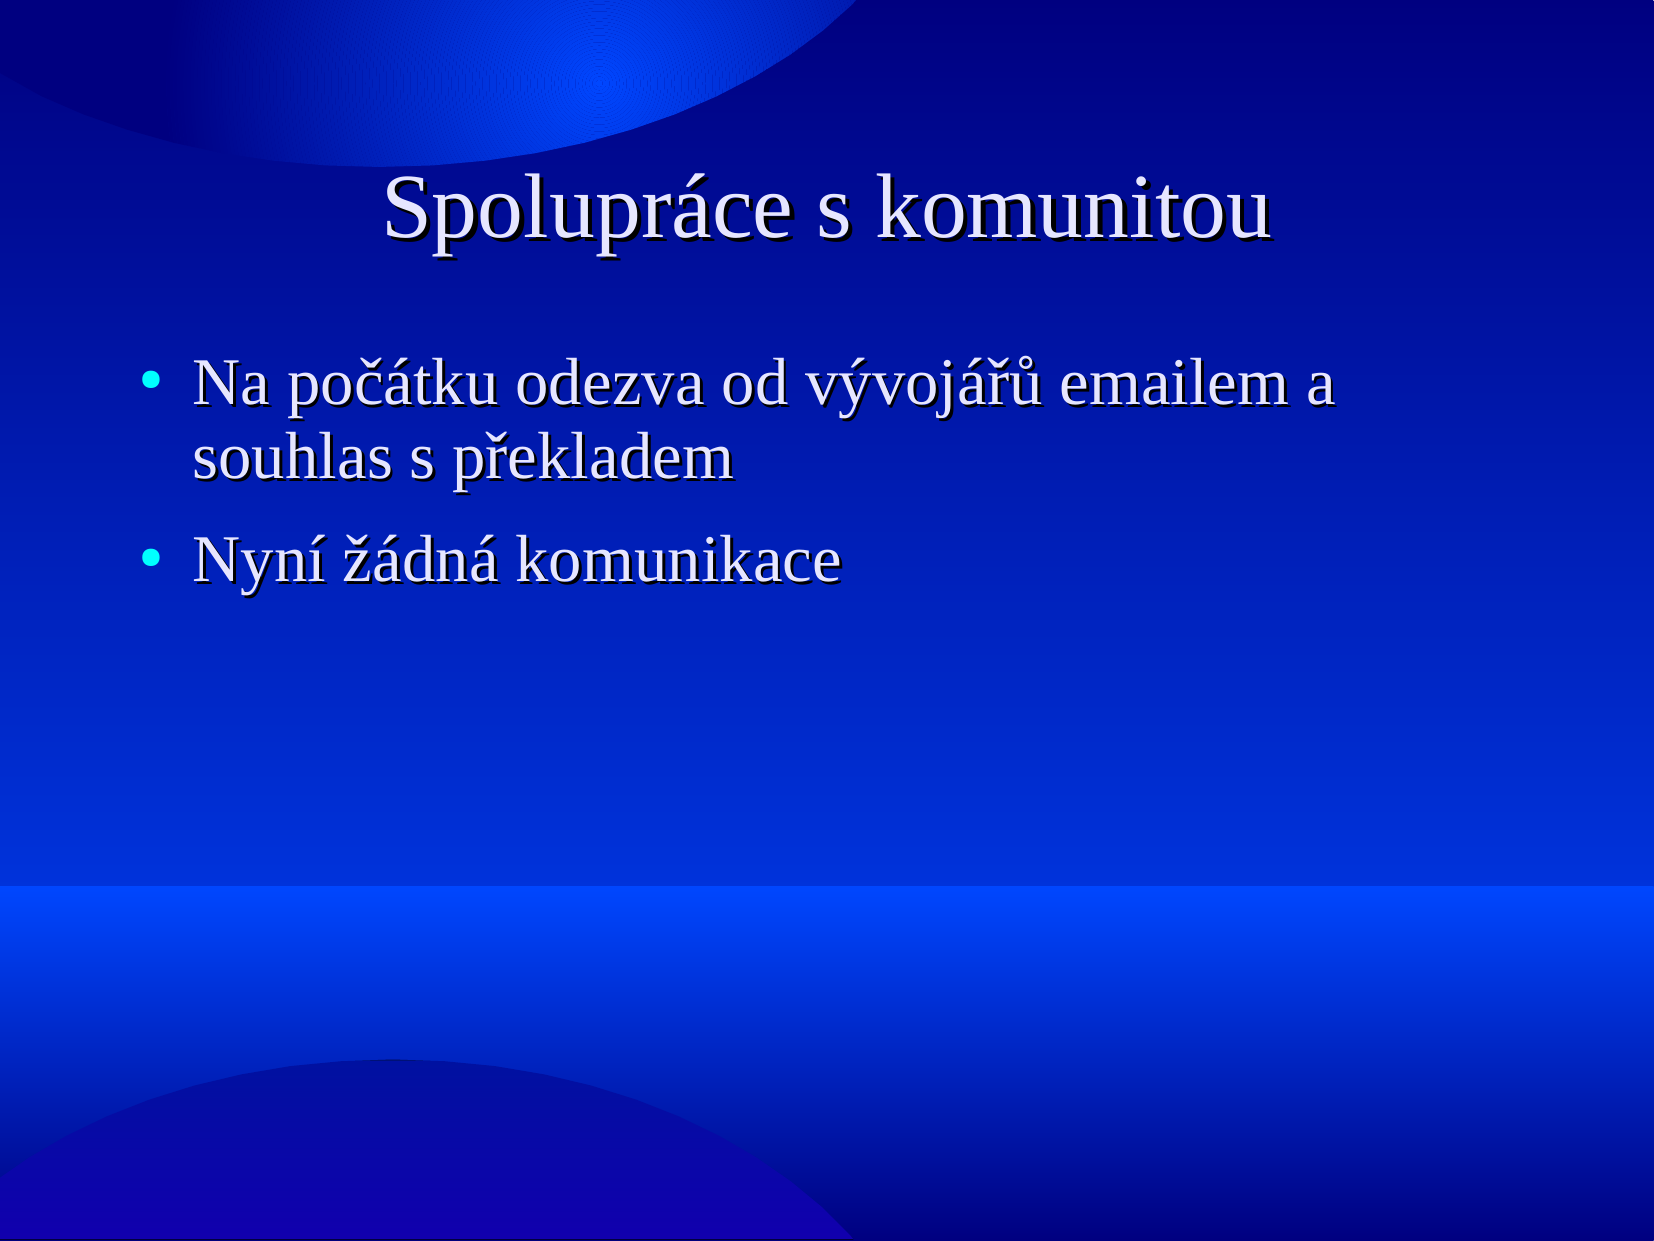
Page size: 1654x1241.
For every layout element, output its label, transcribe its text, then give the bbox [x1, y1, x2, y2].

list Na počátku odezva od vývojářů emailem a souhlas s překladem Nyní žádná komunikace [121, 344, 1534, 1127]
title Spolupráce s komunitou [121, 102, 1534, 311]
